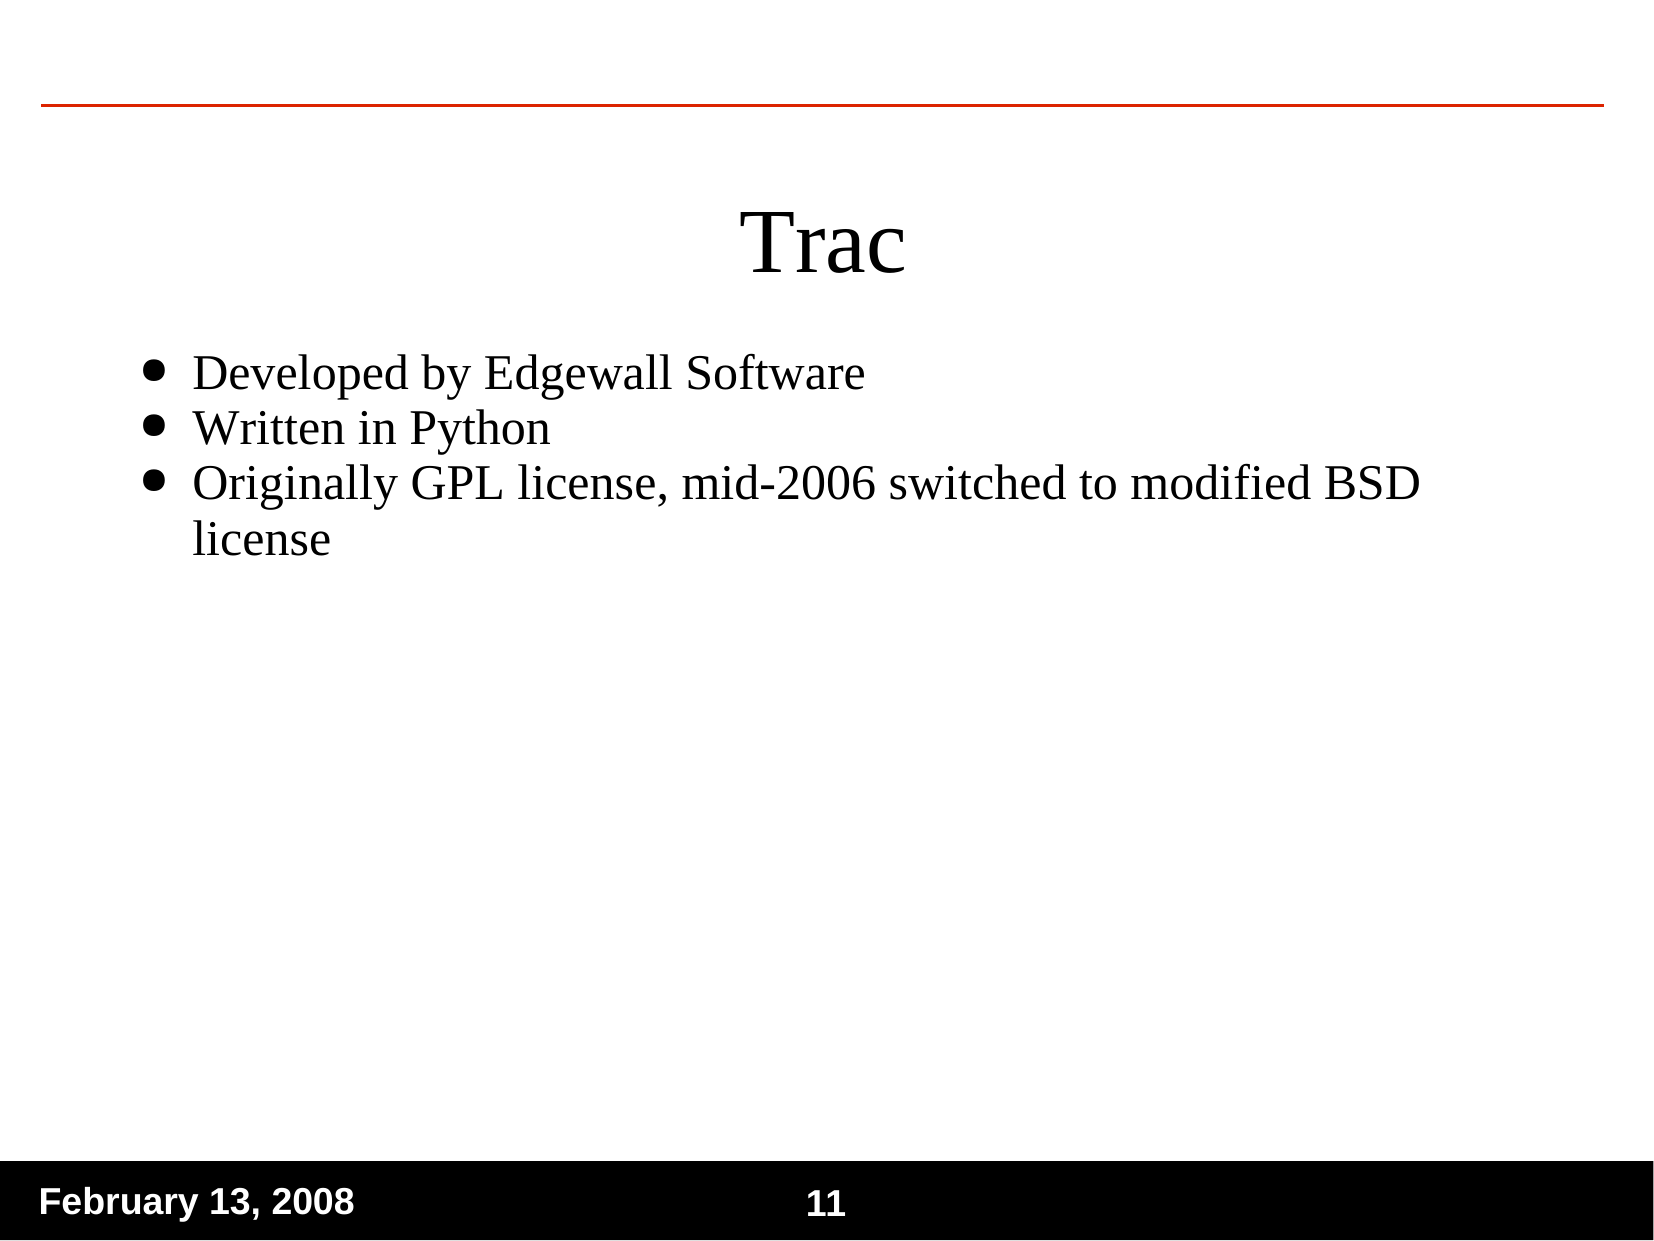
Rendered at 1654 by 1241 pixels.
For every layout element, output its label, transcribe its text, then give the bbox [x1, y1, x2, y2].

list Developed by Edgewall Software Written in Python Originally GPL license, mid-2006 switched to modified BSD license [121, 344, 1534, 1127]
title Trac [117, 137, 1530, 346]
